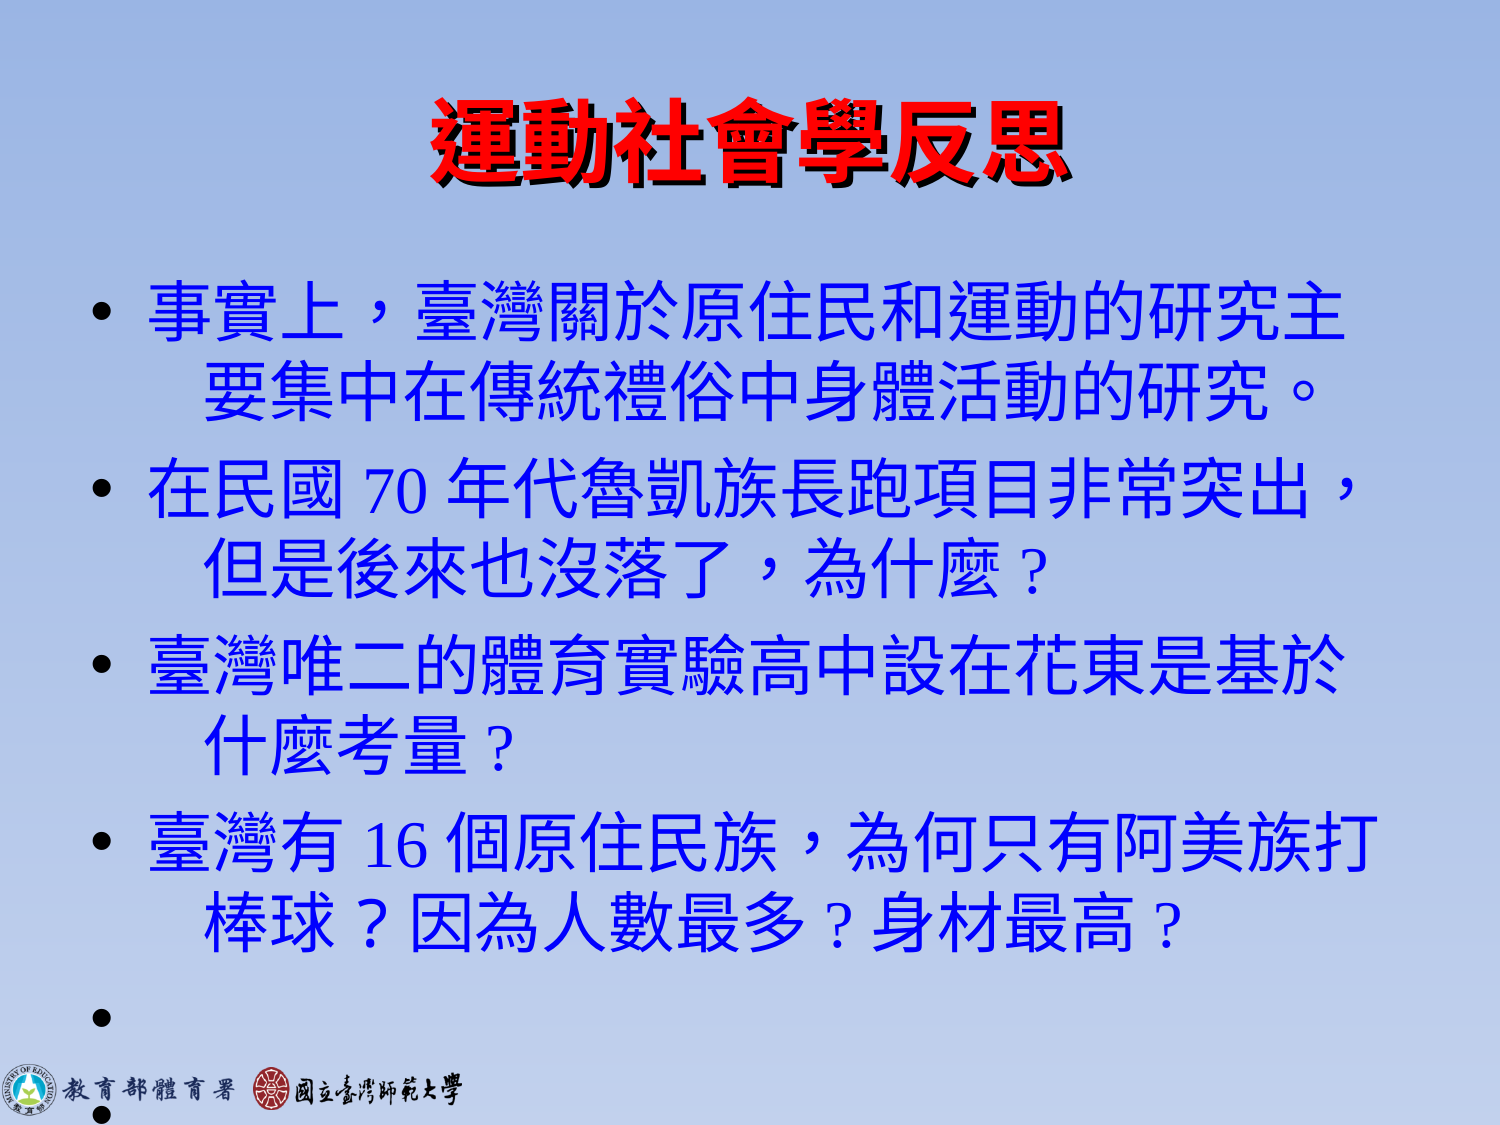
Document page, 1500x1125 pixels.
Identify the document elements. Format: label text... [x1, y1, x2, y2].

list 事實上，臺灣關於原住民和運動的研究主要集中在傳統禮俗中身體活動的研究。 在民國70年代魯凱族長跑項目非常突出，但是後來也沒落了，為什麼? 臺灣唯二的體育實驗高中設在花東是基於什麼考量? 臺灣有16個原住民族，為何只有阿美族打棒球?因為人數最多?身材最高? [75, 262, 1426, 1005]
title 運動社會學反思 [75, 45, 1426, 233]
